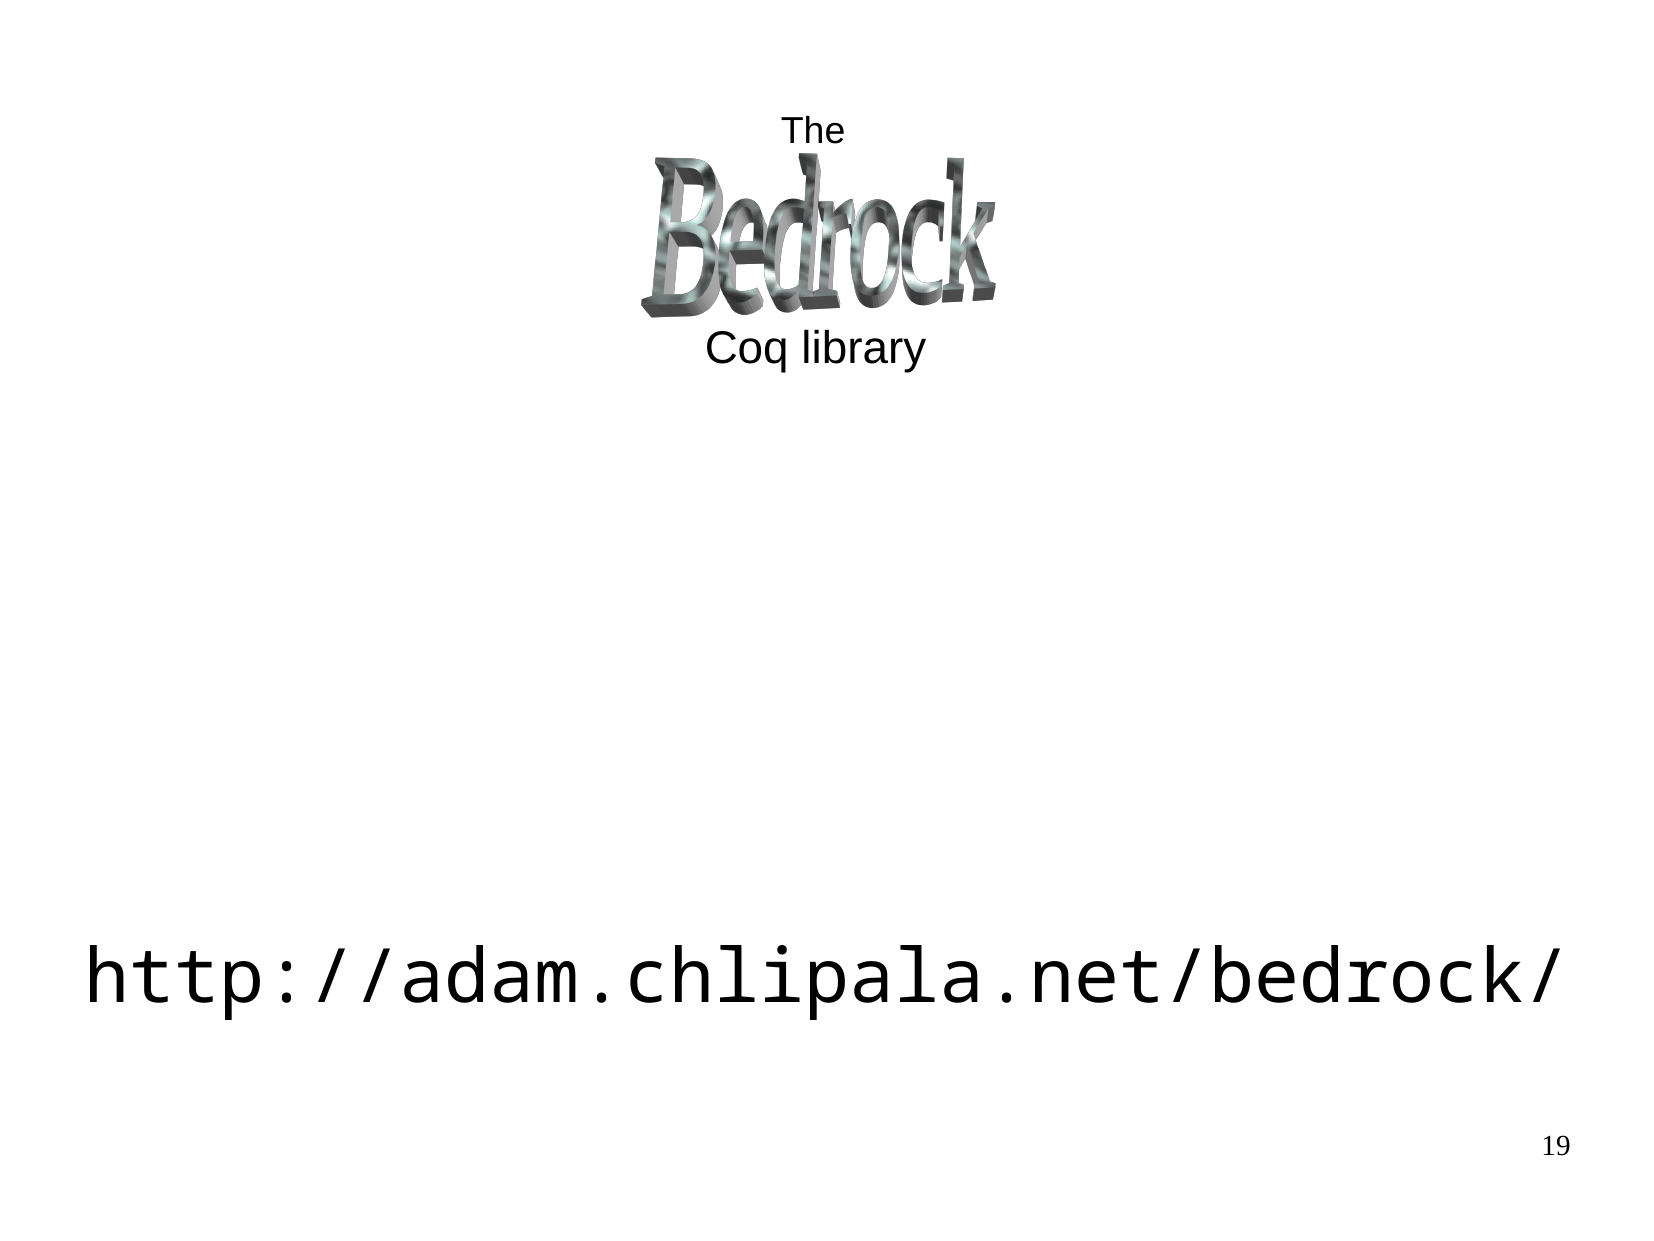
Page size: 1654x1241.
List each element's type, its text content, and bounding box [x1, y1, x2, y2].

text_box http://adam.chlipala.net/bedrock/ [69, 915, 1585, 1013]
text_box The [756, 101, 870, 164]
text_box Coq library [673, 315, 959, 387]
